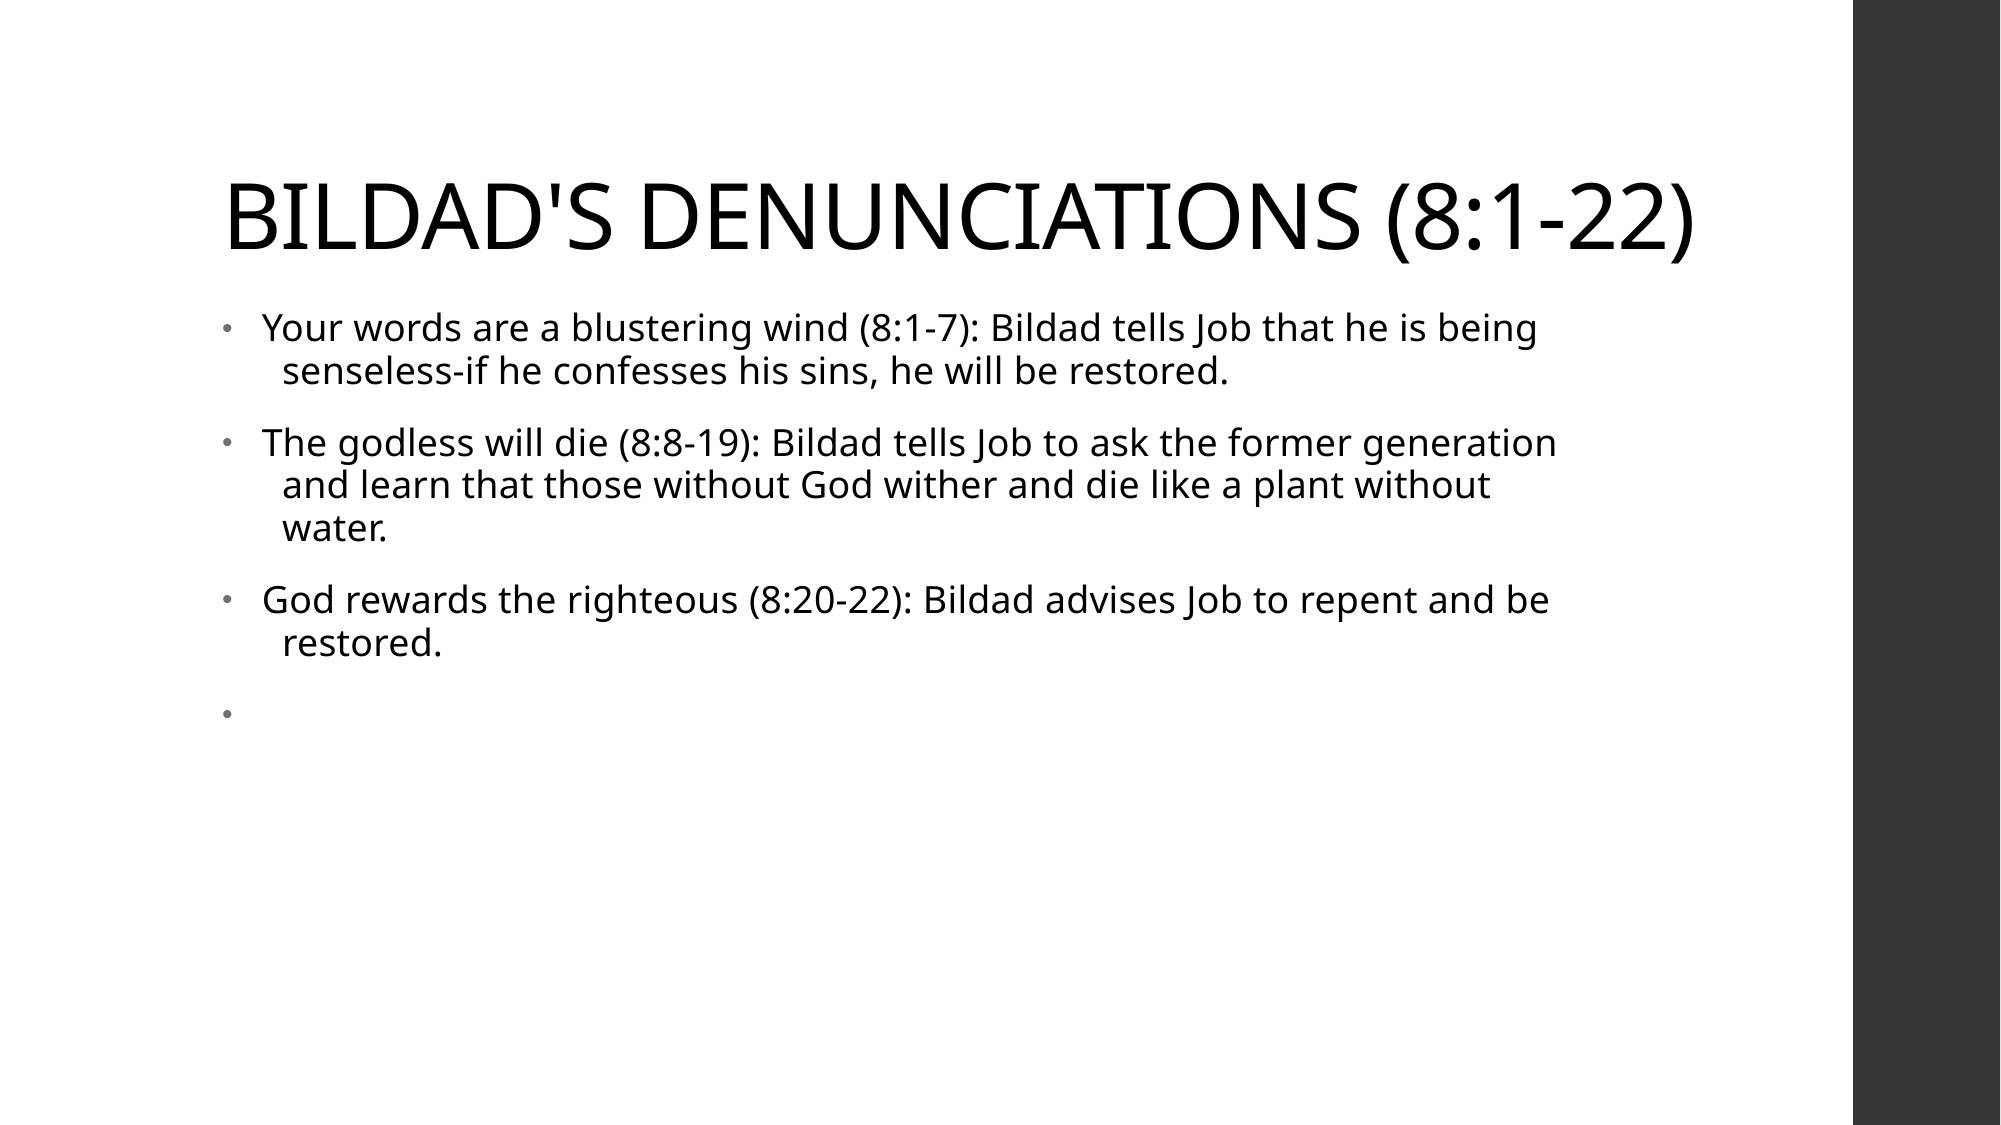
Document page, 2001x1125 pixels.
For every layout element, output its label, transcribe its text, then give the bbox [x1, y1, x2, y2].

title BILDAD'S DENUNCIATIONS (8:1-22) [206, 60, 1797, 278]
list Your words are a blustering wind (8:1-7): Bildad tells Job that he is being senseless-if he confesses his sins, he will be restored. The godless will die (8:8-19): Bildad tells Job to ask the former generation and learn that those without God wither and die like a plant without water. God rewards the righteous (8:20-22): Bildad advises Job to repent and be restored. [206, 299, 1617, 1014]
